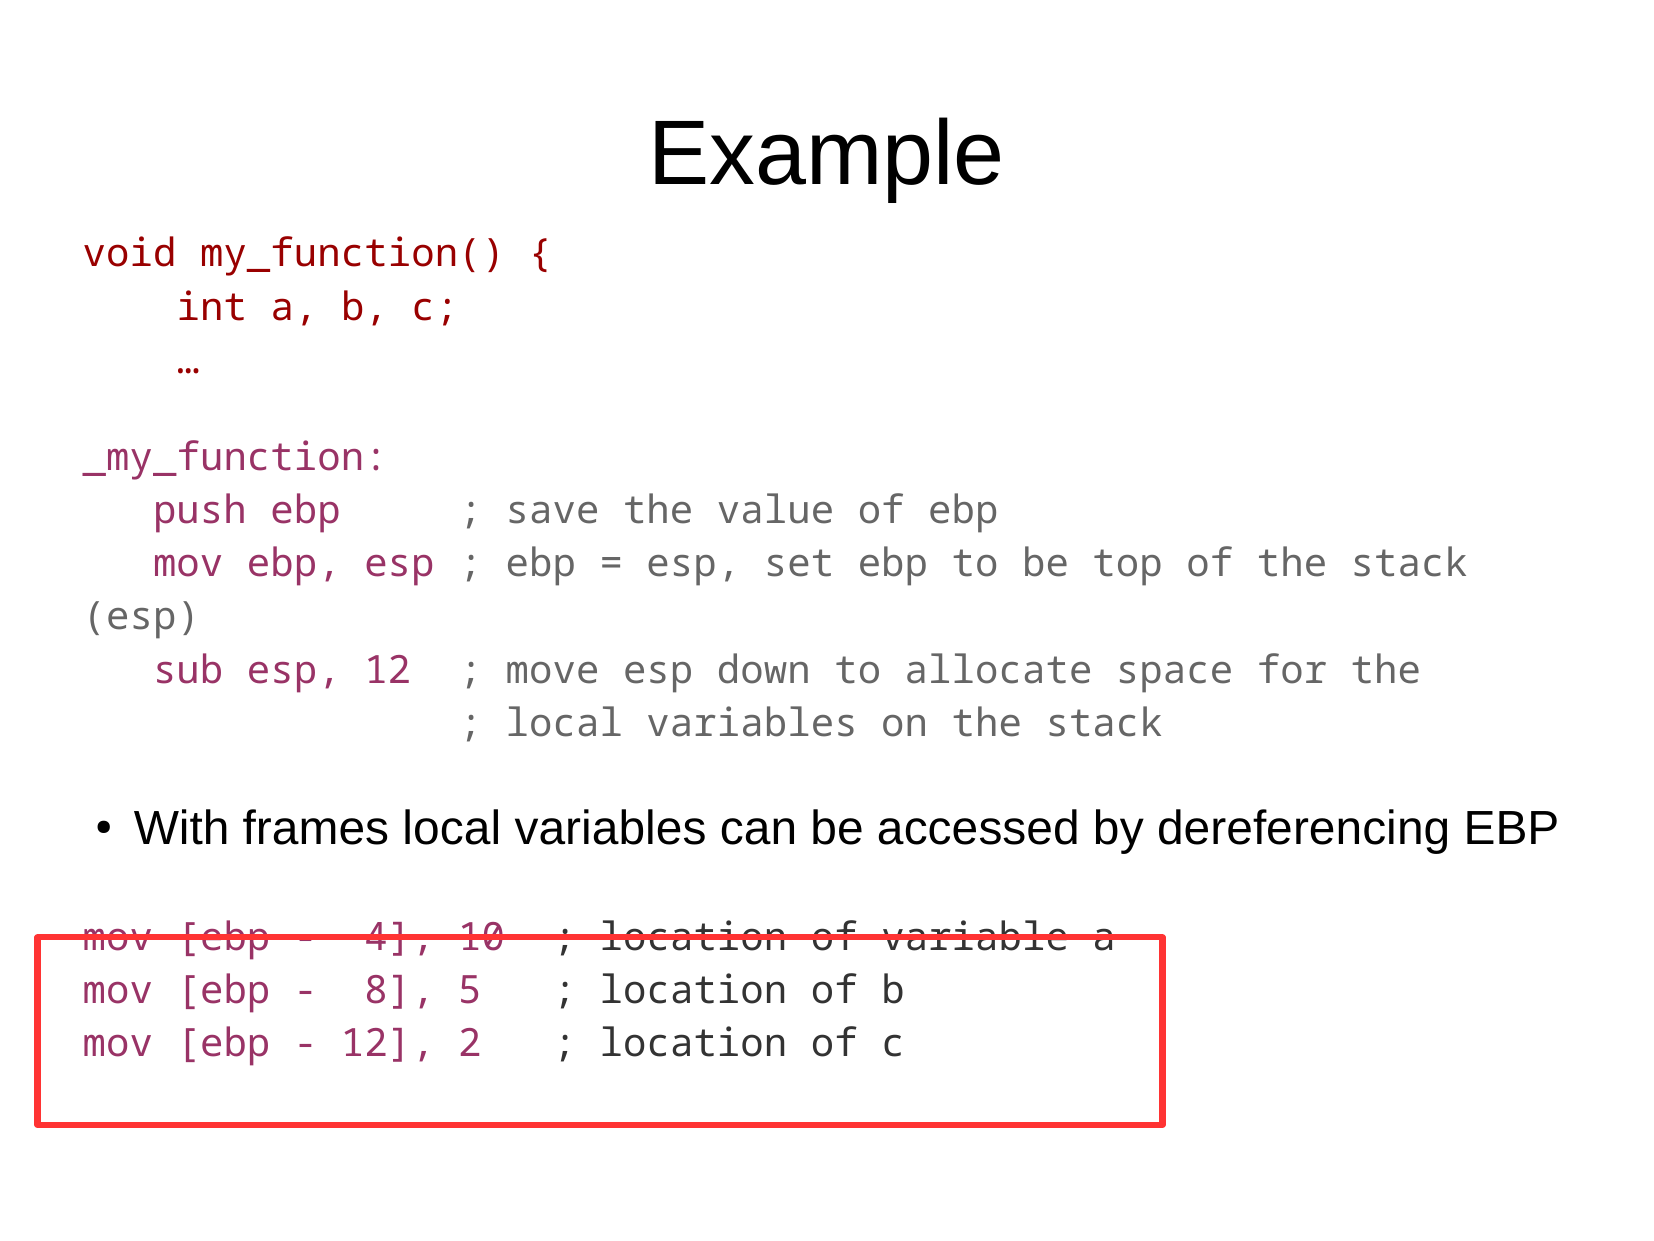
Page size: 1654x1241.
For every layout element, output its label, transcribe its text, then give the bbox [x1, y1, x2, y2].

list void my_function() { int a, b, c; … _my_function: push ebp ; save the value of ebp mov ebp, esp ; ebp = esp, set ebp to be top of the stack (esp) sub esp, 12 ; move esp down to allocate space for the ; local variables on the stack With frames local variables can be accessed by dereferencing EBP mov [ebp - 4], 10 ; location of variable a mov [ebp - 8], 5 ; location of b mov [ebp - 12], 2 ; location of c [82, 225, 1571, 1109]
list void my_function() { int a, b, c; … _my_function: push ebp ; save the value of ebp mov ebp, esp ; ebp = esp, set ebp to be top of the stack (esp) sub esp, 12 ; move esp down to allocate space for the ; local variables on the stack With frames local variables can be accessed by dereferencing EBP mov [ebp - 4], 10 ; location of variable a mov [ebp - 8], 5 ; location of b mov [ebp - 12], 2 ; location of c [82, 940, 1159, 1109]
title Example [82, 49, 1571, 225]
